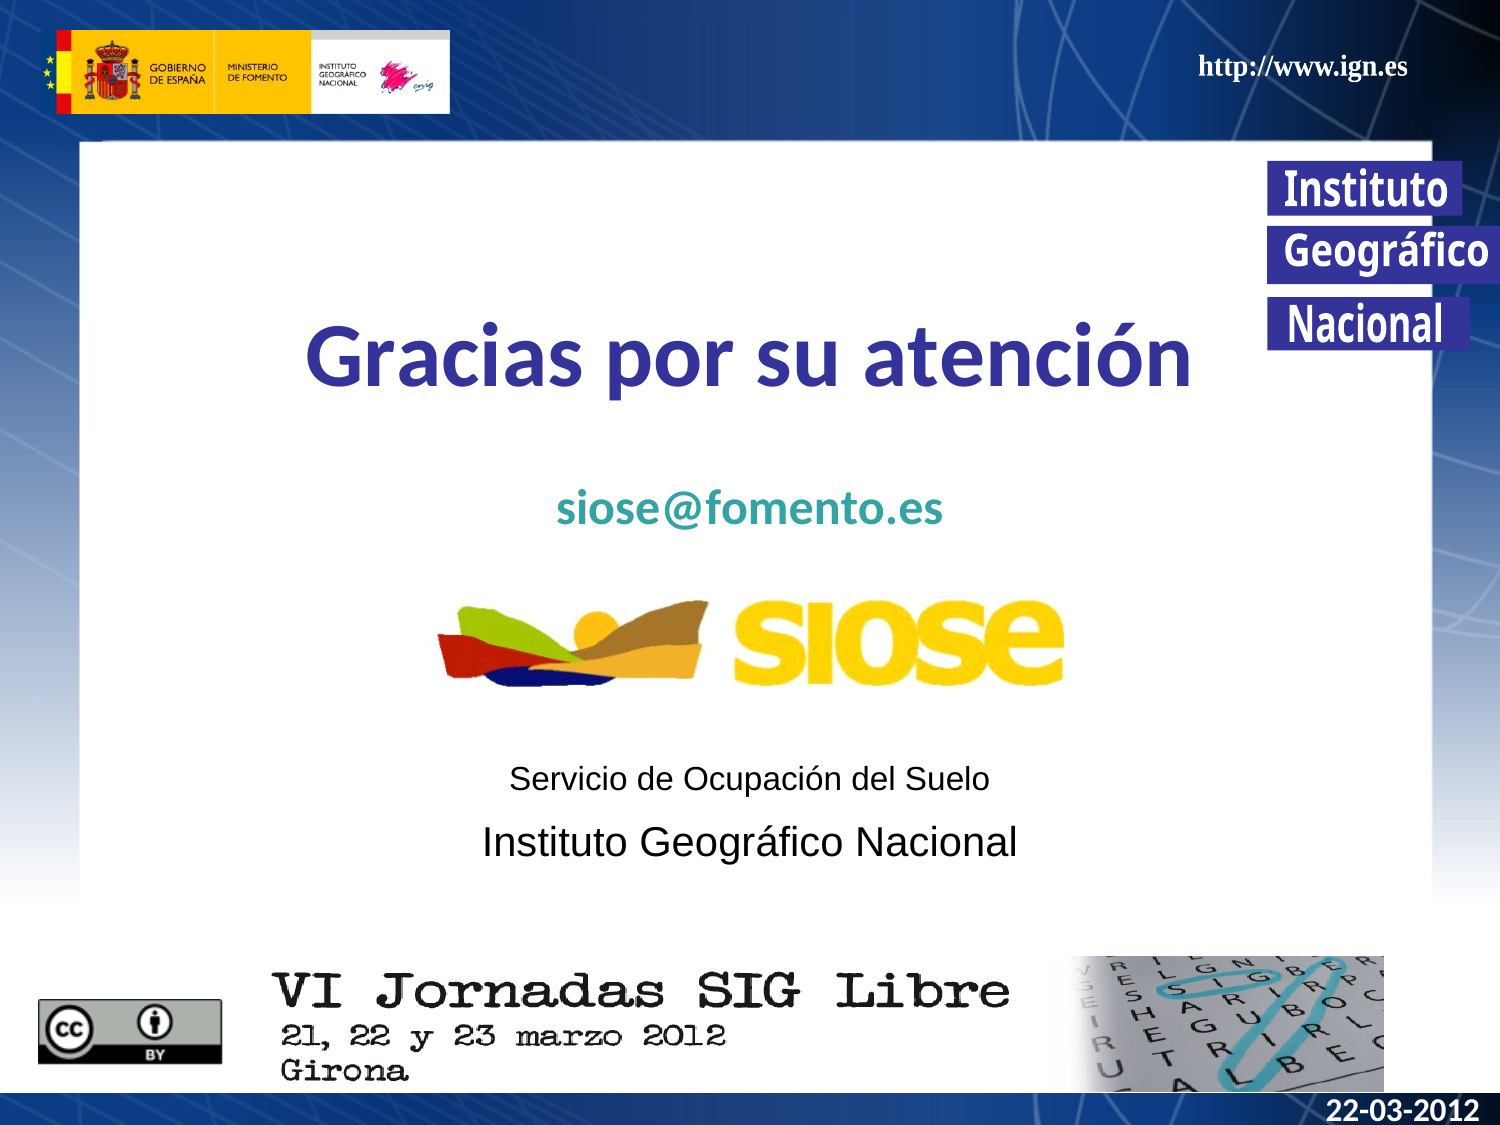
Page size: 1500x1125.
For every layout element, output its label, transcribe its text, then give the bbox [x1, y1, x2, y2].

text_box Gracias por su atención siose@fomento.es [289, 286, 1211, 543]
picture [0, 0, 1500, 1125]
text_box Servicio de Ocupación del Suelo Instituto Geográfico Nacional [467, 750, 1033, 873]
